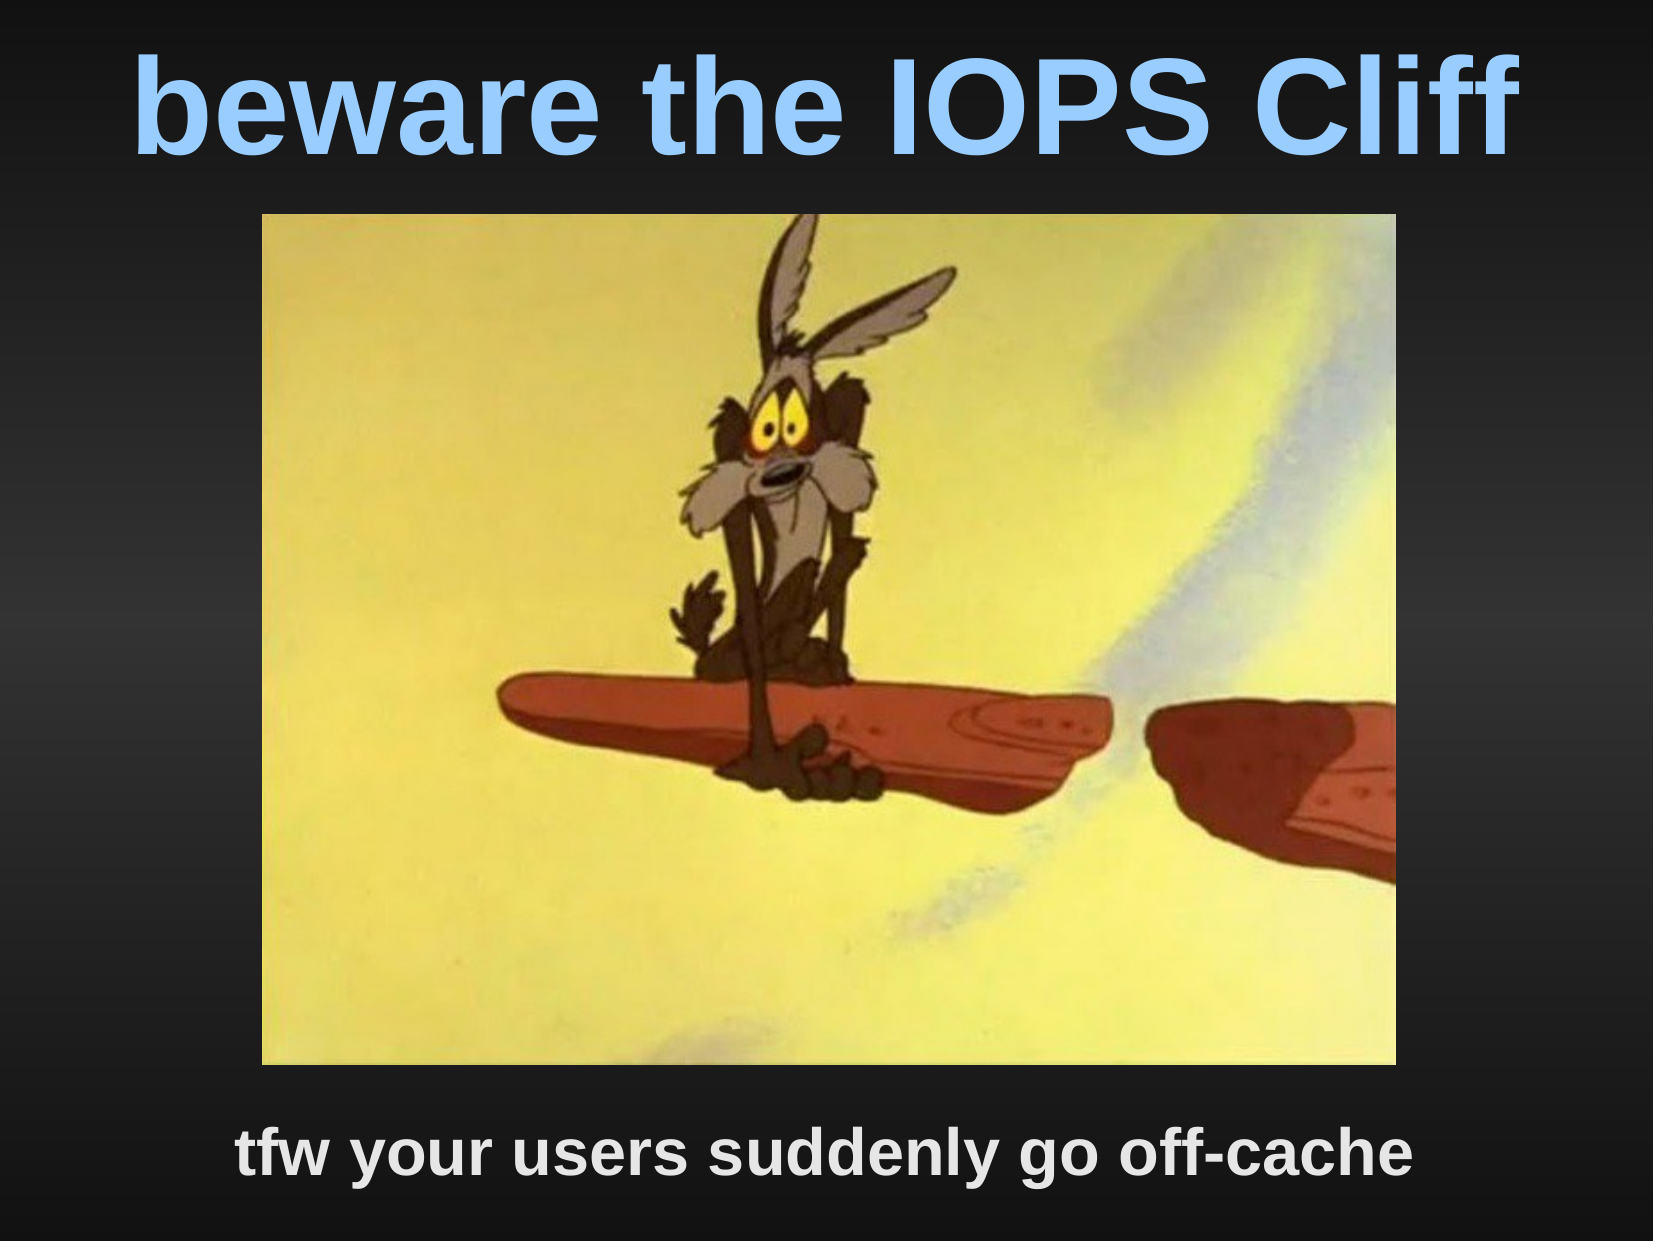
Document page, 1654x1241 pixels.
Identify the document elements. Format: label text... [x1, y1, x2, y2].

picture [262, 214, 1396, 1065]
title tfw your users suddenly go off-cache [0, 1065, 1651, 1241]
title beware the IOPS Cliff [0, 2, 1651, 211]
